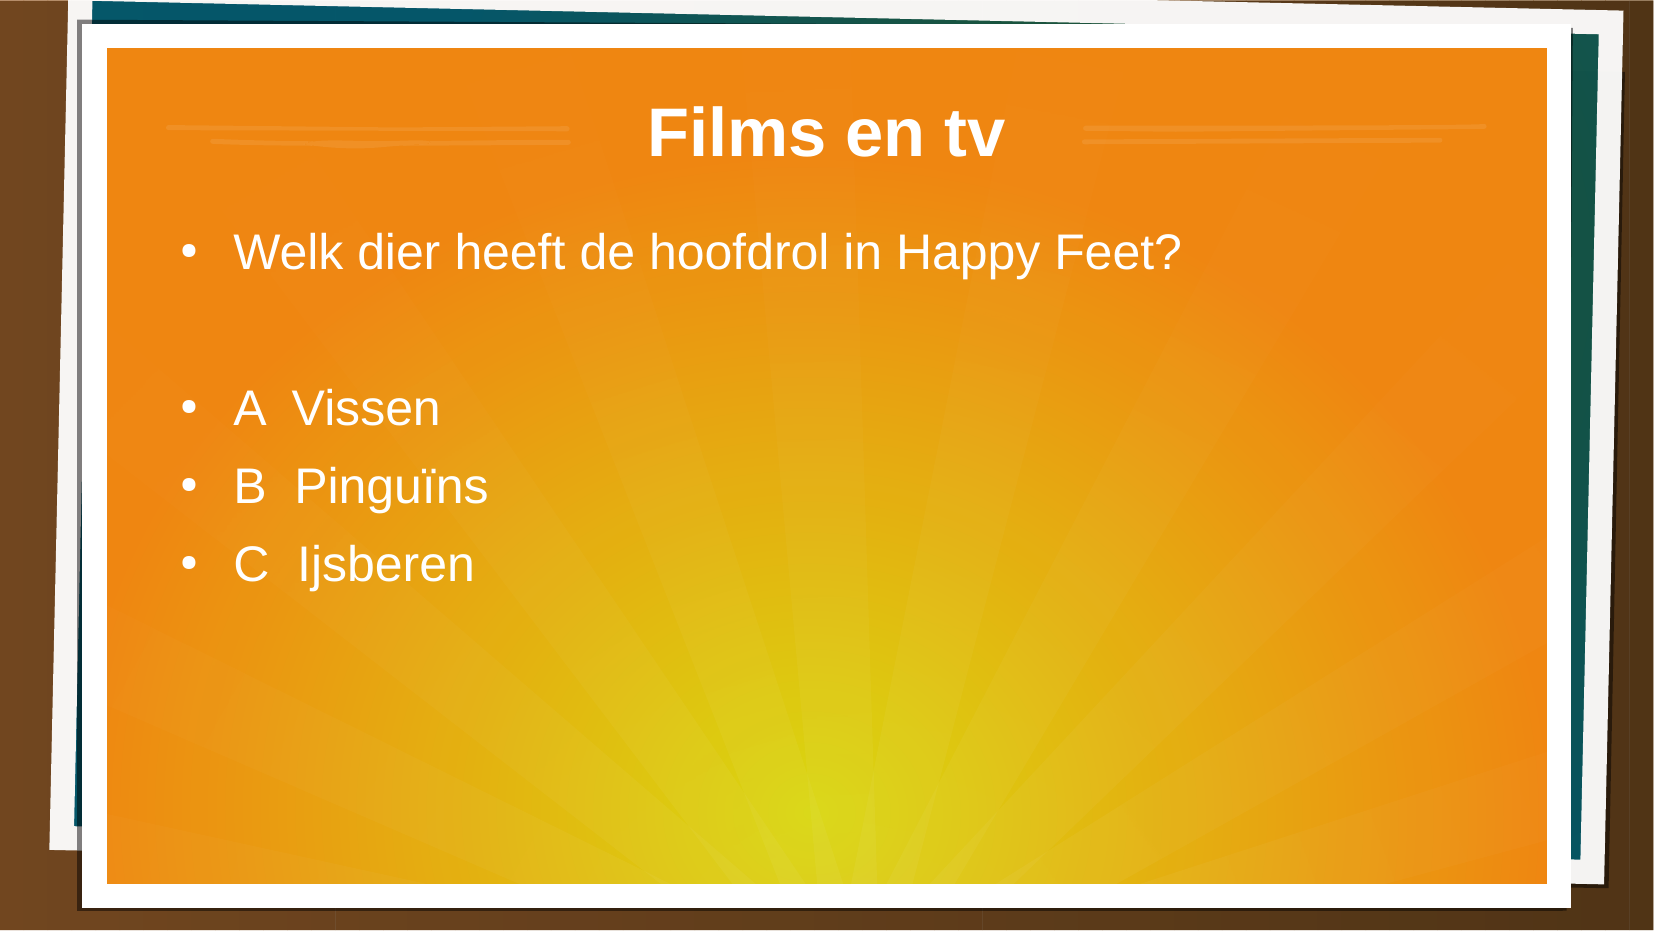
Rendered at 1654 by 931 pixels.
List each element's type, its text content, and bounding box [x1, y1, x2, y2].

list Welk dier heeft de hoofdrol in Happy Feet? A Vissen B Pinguïns C Ijsberen [162, 224, 1492, 815]
title Films en tv [566, 59, 1087, 207]
